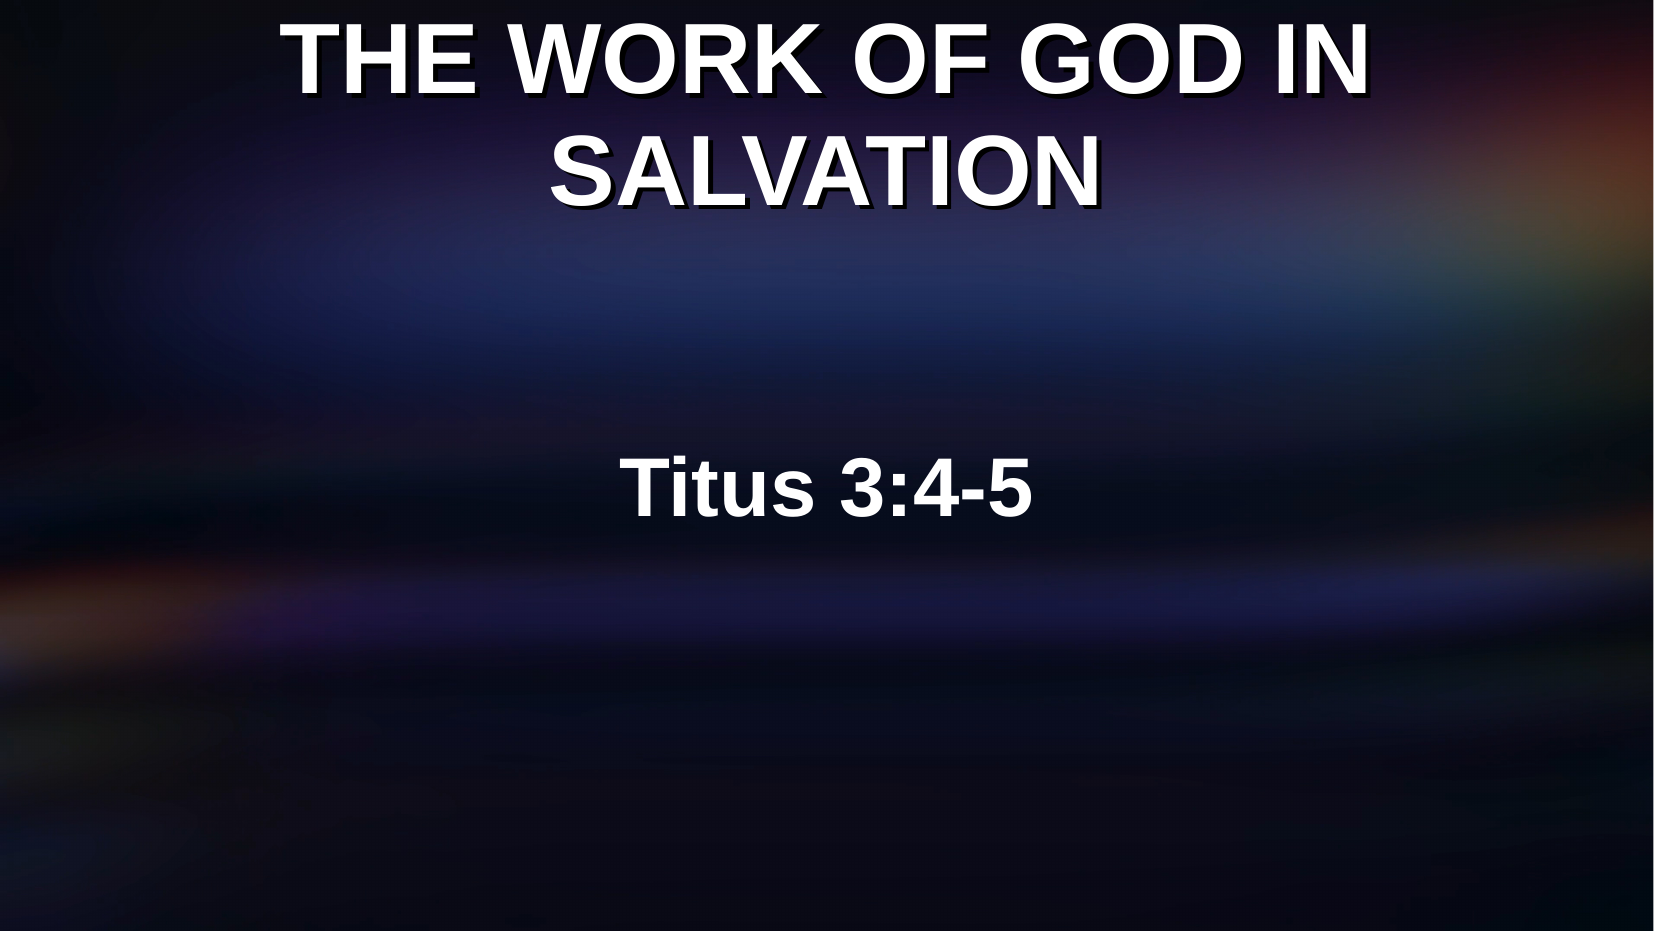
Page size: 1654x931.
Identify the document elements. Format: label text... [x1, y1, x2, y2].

subtitle Titus 3:4-5 [82, 217, 1571, 758]
picture [0, 0, 1654, 931]
title THE WORK OF GOD IN SALVATION [82, 2, 1571, 217]
